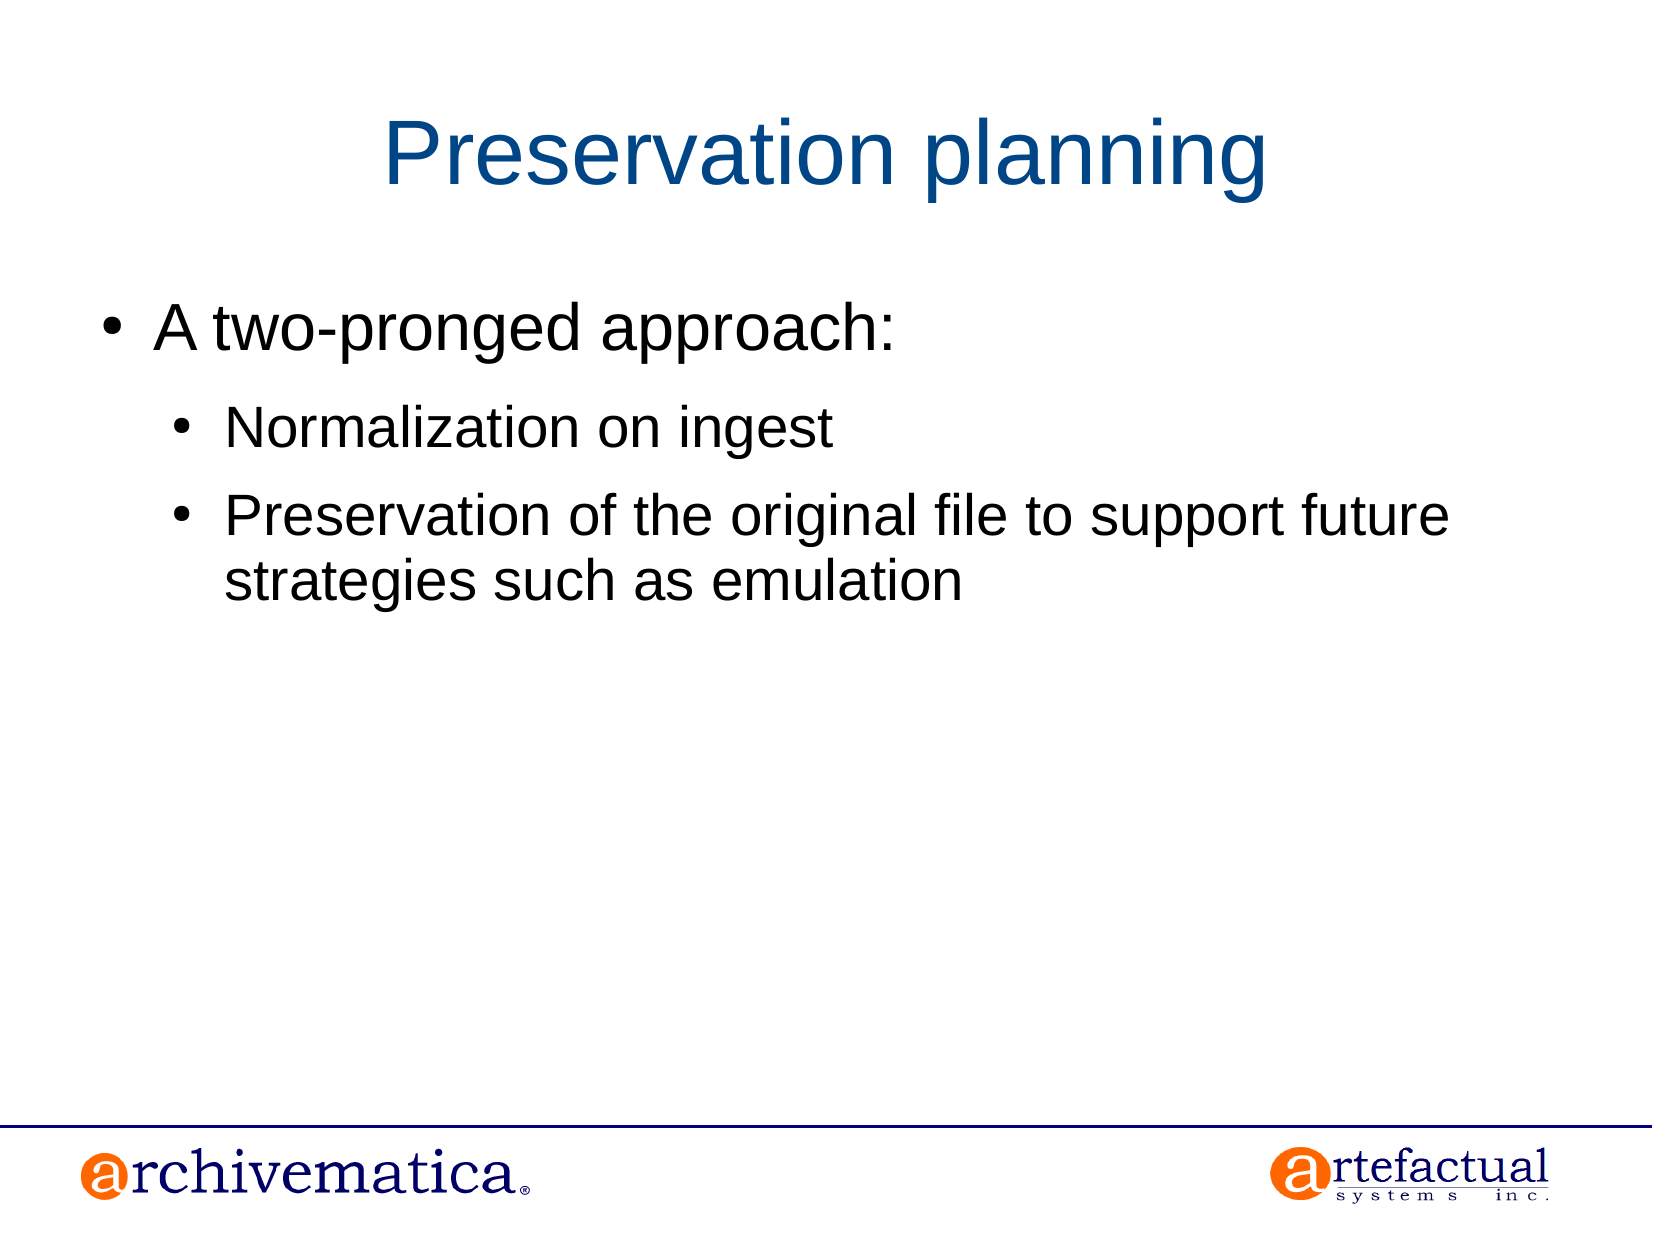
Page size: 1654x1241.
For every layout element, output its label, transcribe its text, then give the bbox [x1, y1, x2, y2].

list A two-pronged approach: Normalization on ingest Preservation of the original file to support future strategies such as emulation [82, 290, 1571, 1010]
picture [81, 1133, 531, 1216]
title Preservation planning [82, 49, 1571, 257]
picture [1263, 1139, 1560, 1211]
